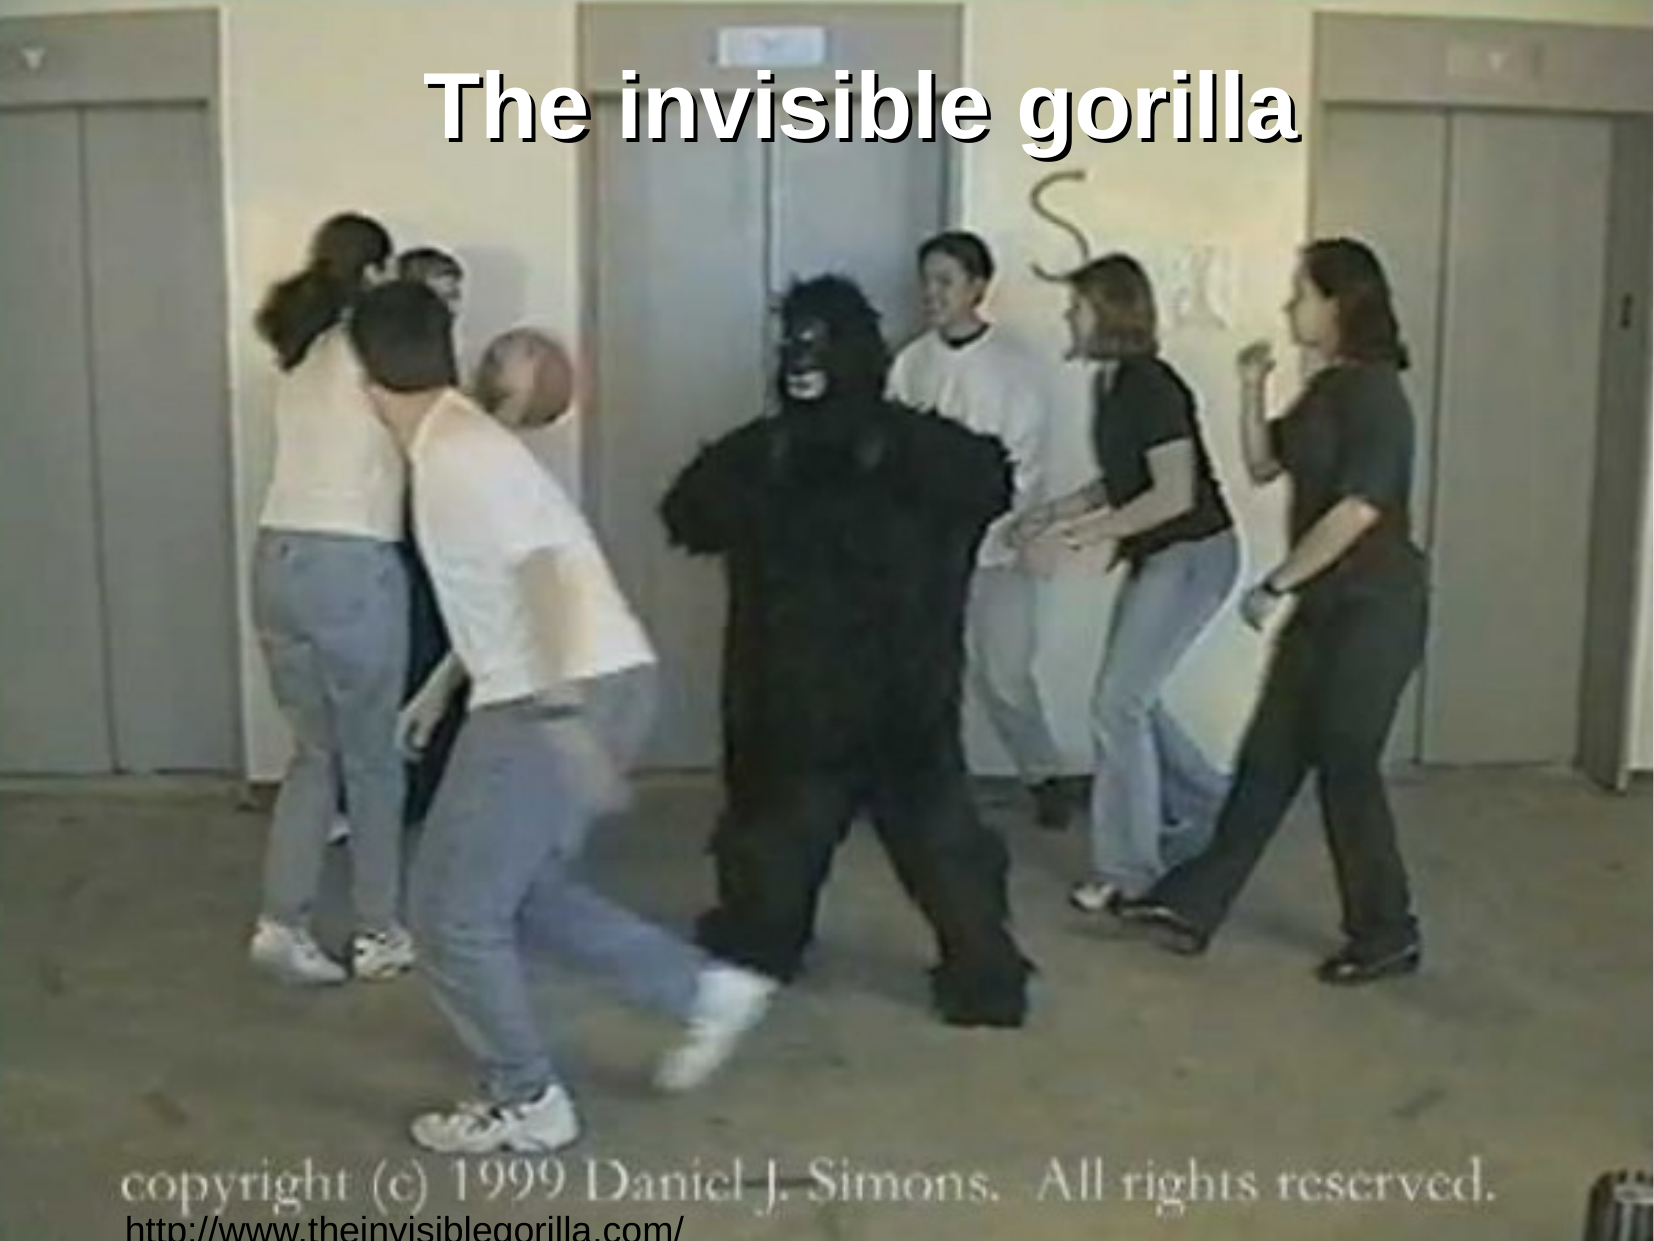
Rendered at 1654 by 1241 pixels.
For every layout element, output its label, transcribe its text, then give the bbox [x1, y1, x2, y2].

text_box The invisible gorilla [408, 45, 1331, 166]
text_box http://www.theinvisiblegorilla.com/ [110, 1202, 700, 1241]
picture [0, 0, 1654, 1241]
